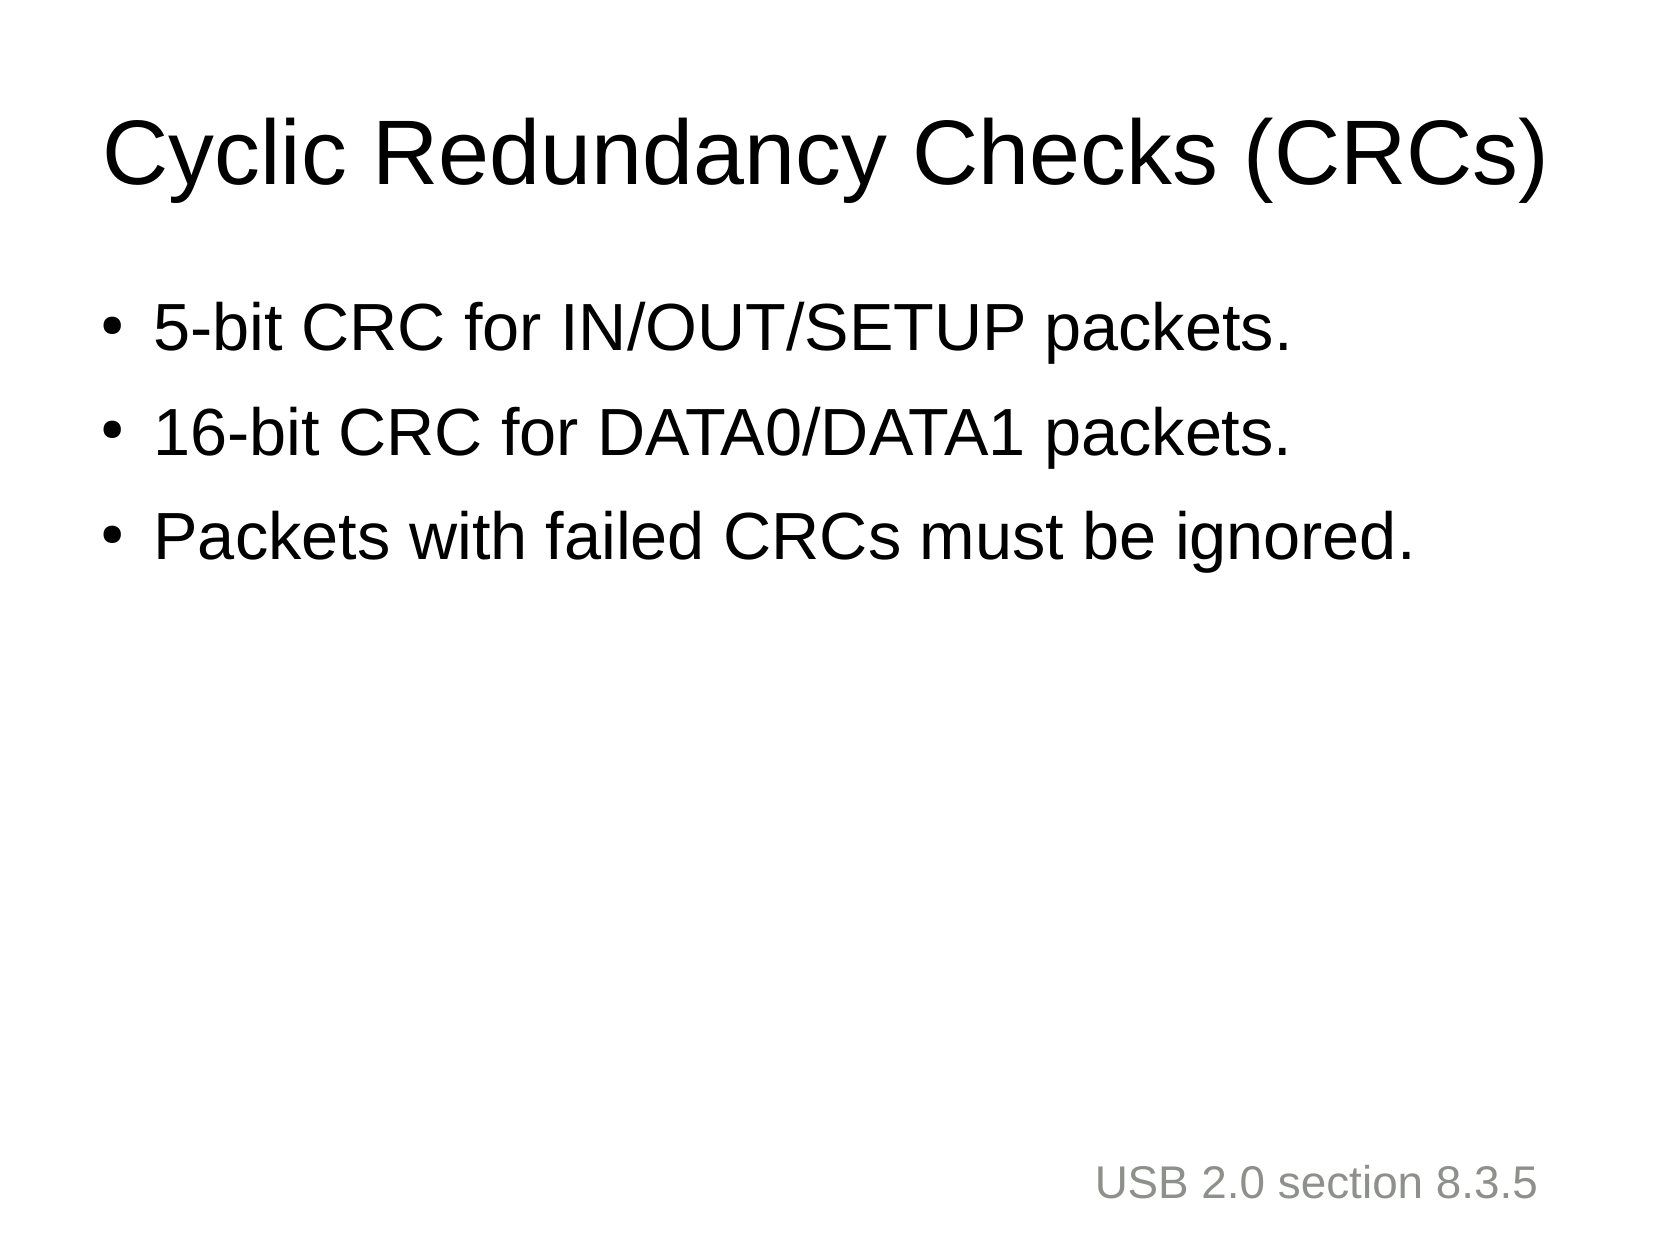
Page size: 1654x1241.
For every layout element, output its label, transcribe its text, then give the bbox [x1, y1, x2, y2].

title Cyclic Redundancy Checks (CRCs) [82, 49, 1571, 257]
text_box USB 2.0 section 8.3.5 [1080, 1149, 1636, 1231]
list 5-bit CRC for IN/OUT/SETUP packets. 16-bit CRC for DATA0/DATA1 packets. Packets with failed CRCs must be ignored. [82, 290, 1571, 1010]
